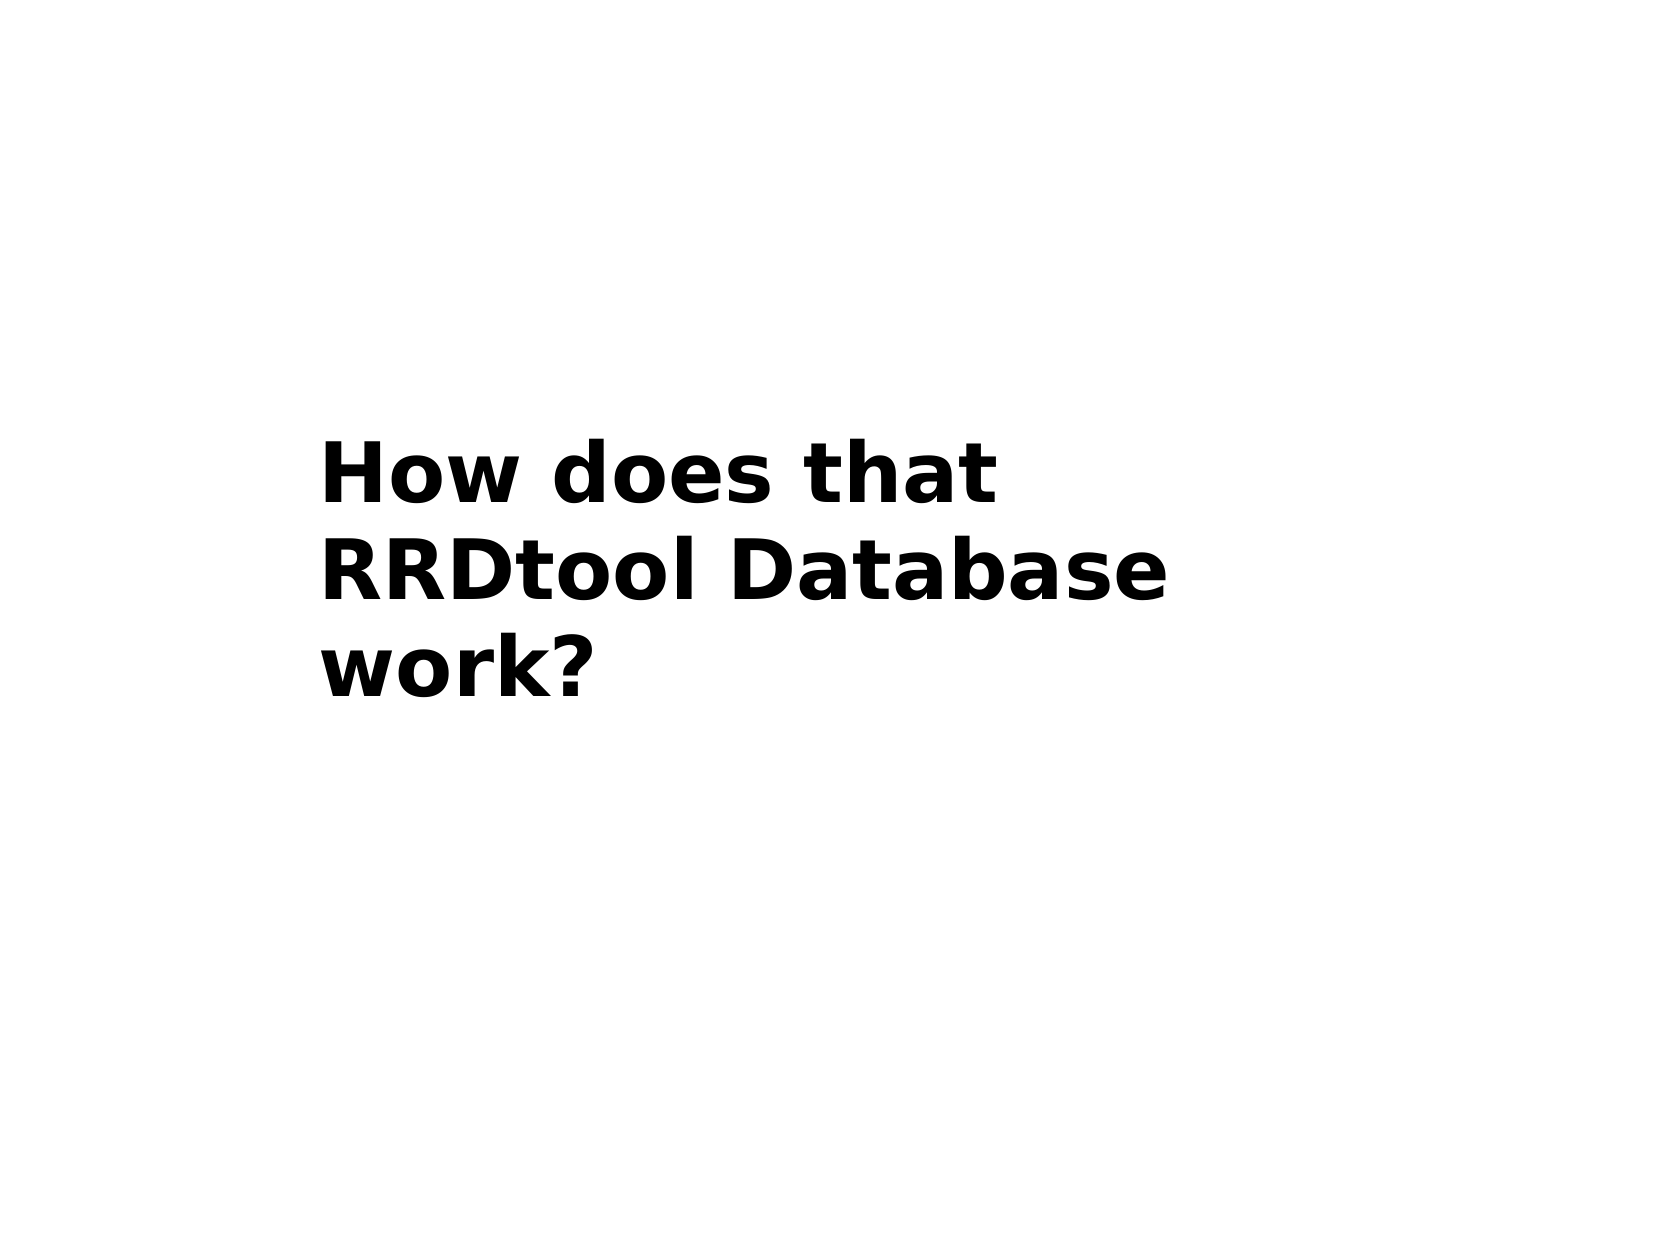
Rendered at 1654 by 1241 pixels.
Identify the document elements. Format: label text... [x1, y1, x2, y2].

title How does that RRDtool Database work? [318, 425, 1335, 717]
